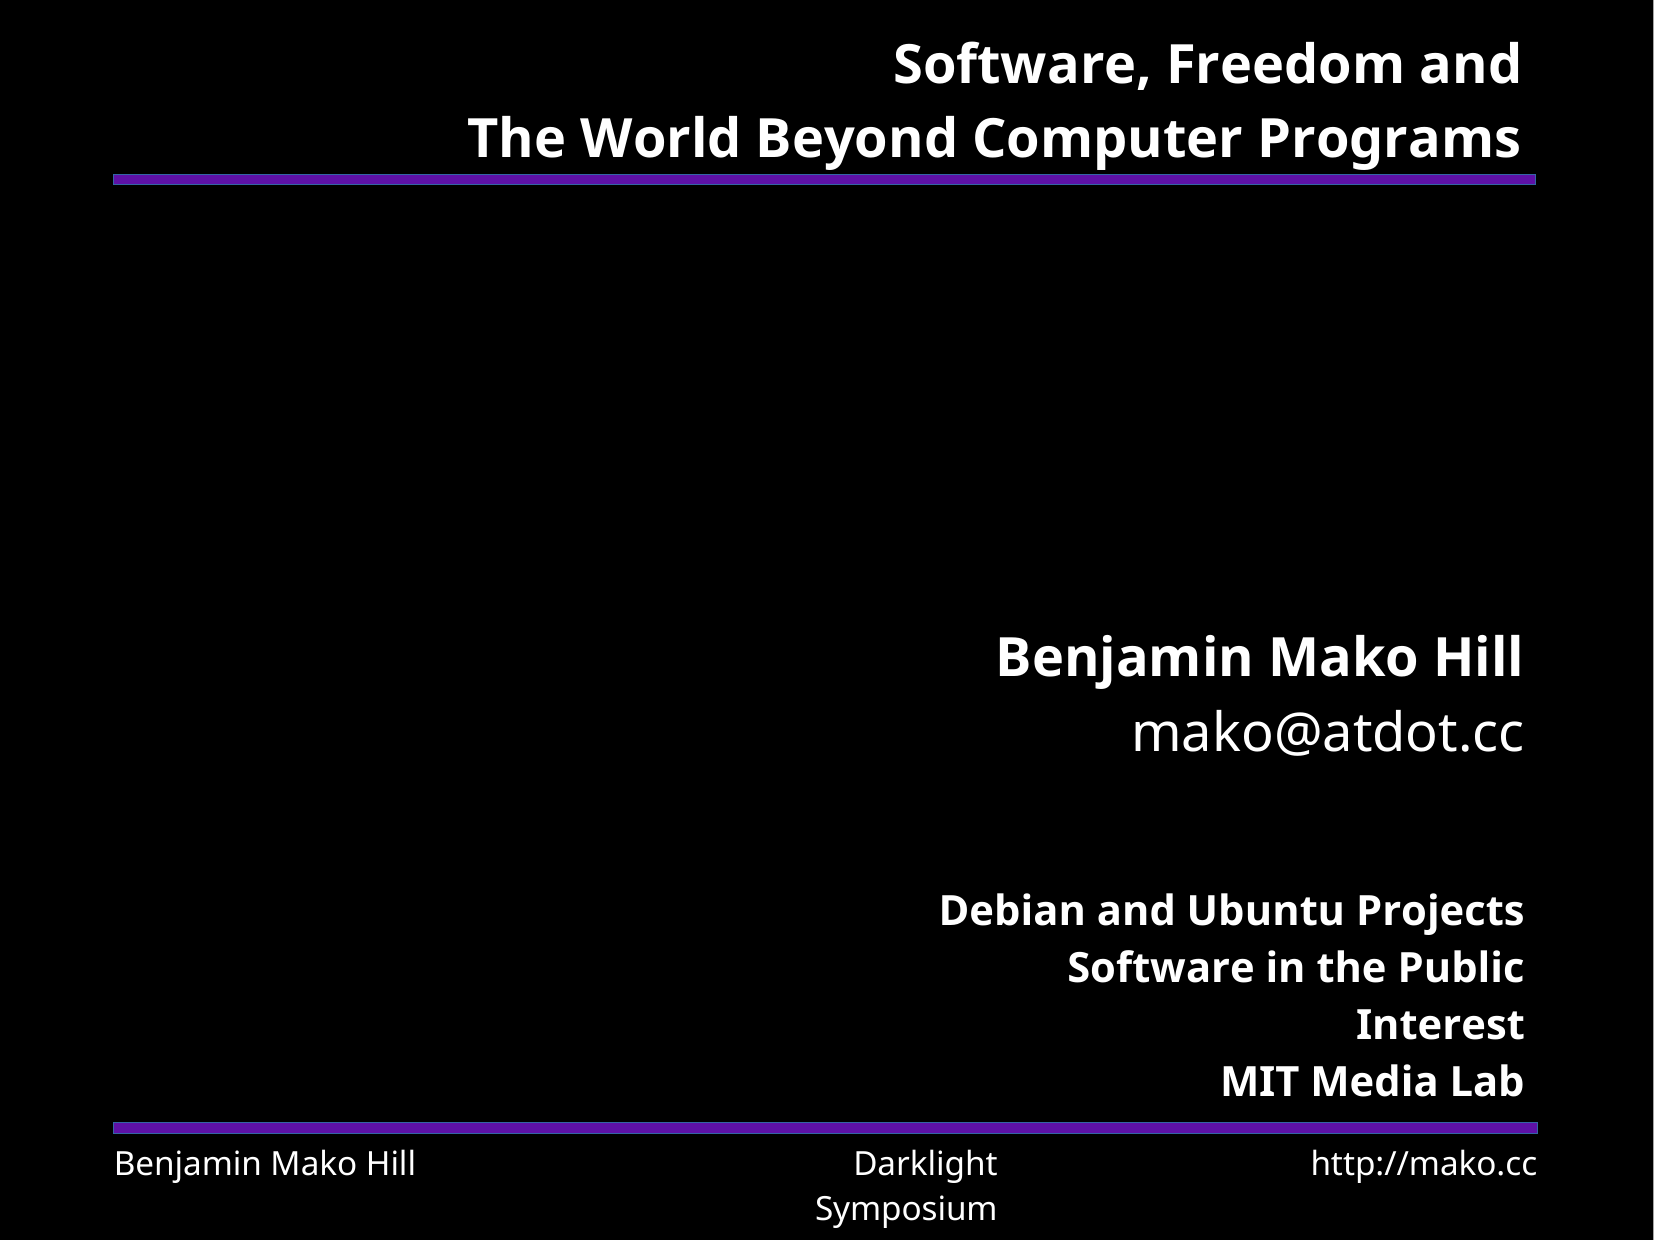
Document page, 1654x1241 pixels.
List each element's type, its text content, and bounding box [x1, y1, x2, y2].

title Software, Freedom and The World Beyond Computer Programs [110, 17, 1523, 183]
text_box Benjamin Mako Hill mako@atdot.cc Debian and Ubuntu Projects Software in the Public Interest MIT Media Lab [907, 618, 1525, 1162]
